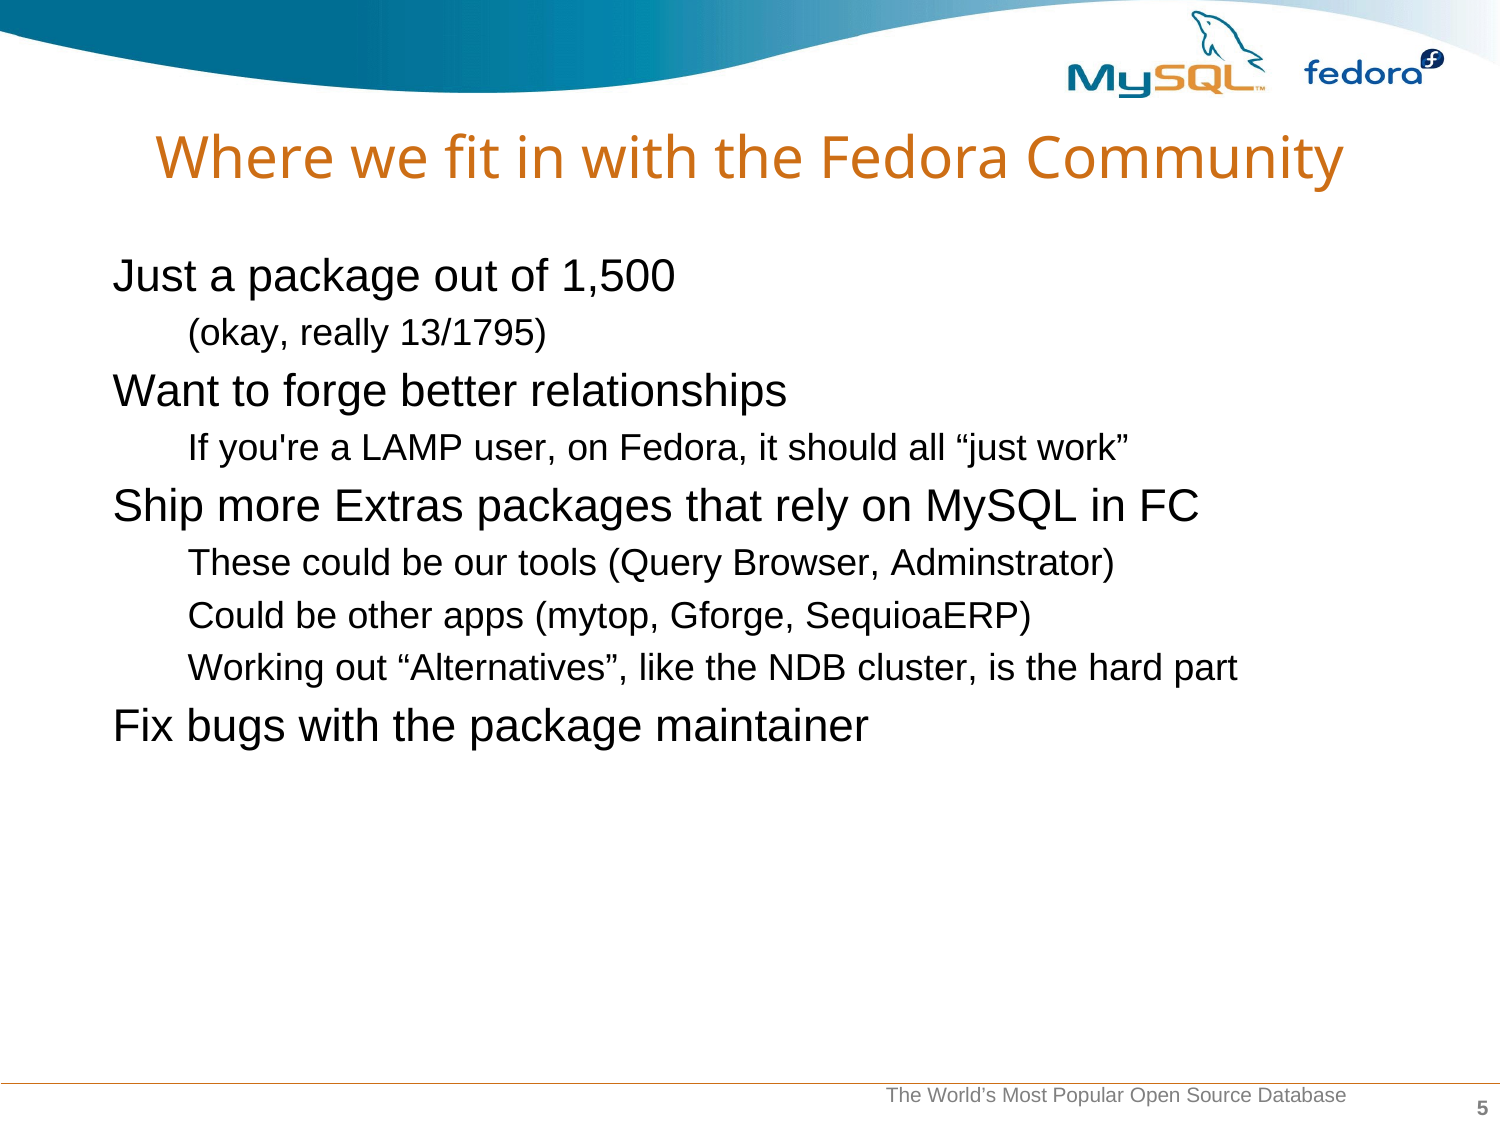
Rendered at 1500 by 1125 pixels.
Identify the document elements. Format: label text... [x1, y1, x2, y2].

picture [0, 31, 326, 87]
picture [613, 0, 1500, 87]
list Just a package out of 1,500 (okay, really 13/1795) Want to forge better relationships If you're a LAMP user, on Fedora, it should all “just work” Ship more Extras packages that rely on MySQL in FC These could be our tools (Query Browser, Adminstrator) Could be other apps (mytop, Gforge, SequioaERP) Working out “Alternatives”, like the NDB cluster, is the hard part Fix bugs with the package maintainer [112, 249, 1388, 1113]
picture [1075, 71, 1085, 87]
title Where we fit in with the Fedora Community [0, 87, 1500, 226]
picture [1098, 71, 1107, 87]
